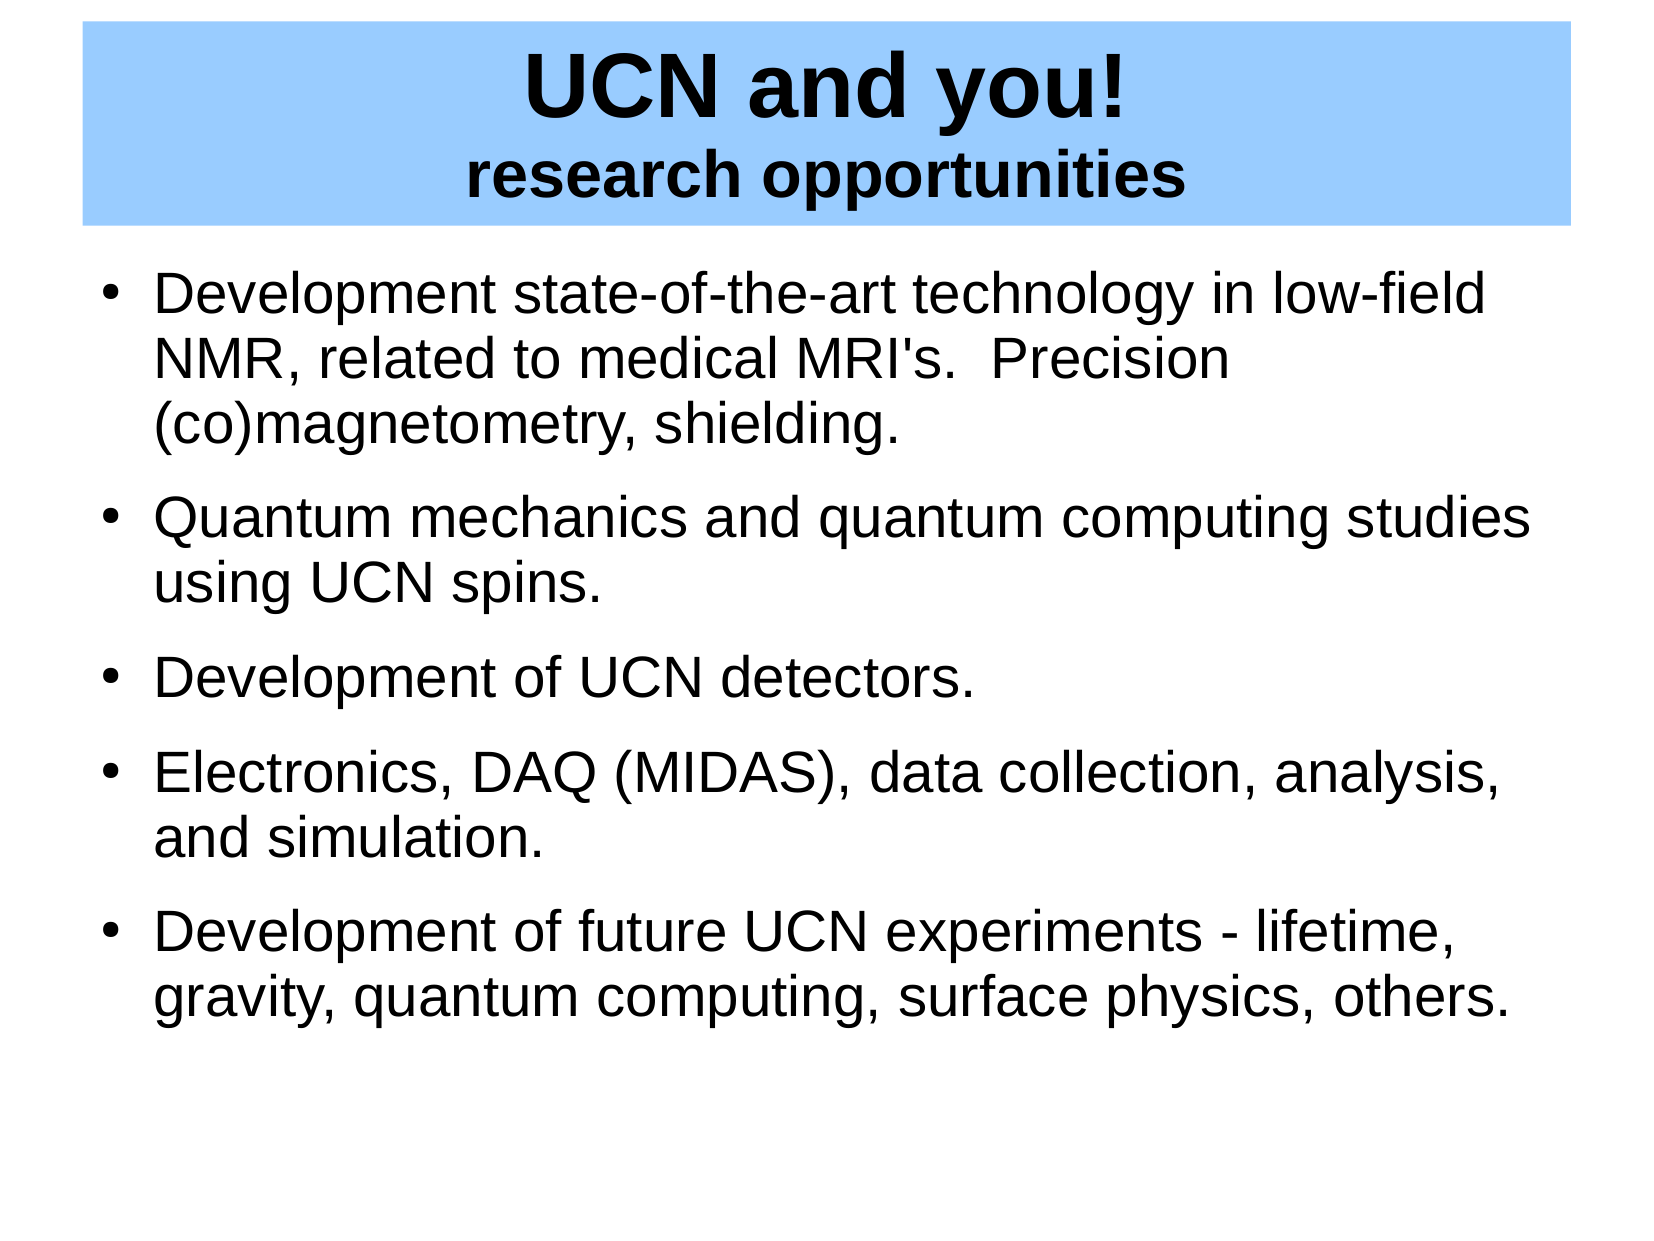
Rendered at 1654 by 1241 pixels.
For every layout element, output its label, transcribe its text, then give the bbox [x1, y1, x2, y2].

title UCN and you! research opportunities [82, 21, 1571, 226]
list Development state-of-the-art technology in low-field NMR, related to medical MRI's. Precision (co)magnetometry, shielding. Quantum mechanics and quantum computing studies using UCN spins. Development of UCN detectors. Electronics, DAQ (MIDAS), data collection, analysis, and simulation. Development of future UCN experiments - lifetime, gravity, quantum computing, surface physics, others. [82, 260, 1571, 1105]
